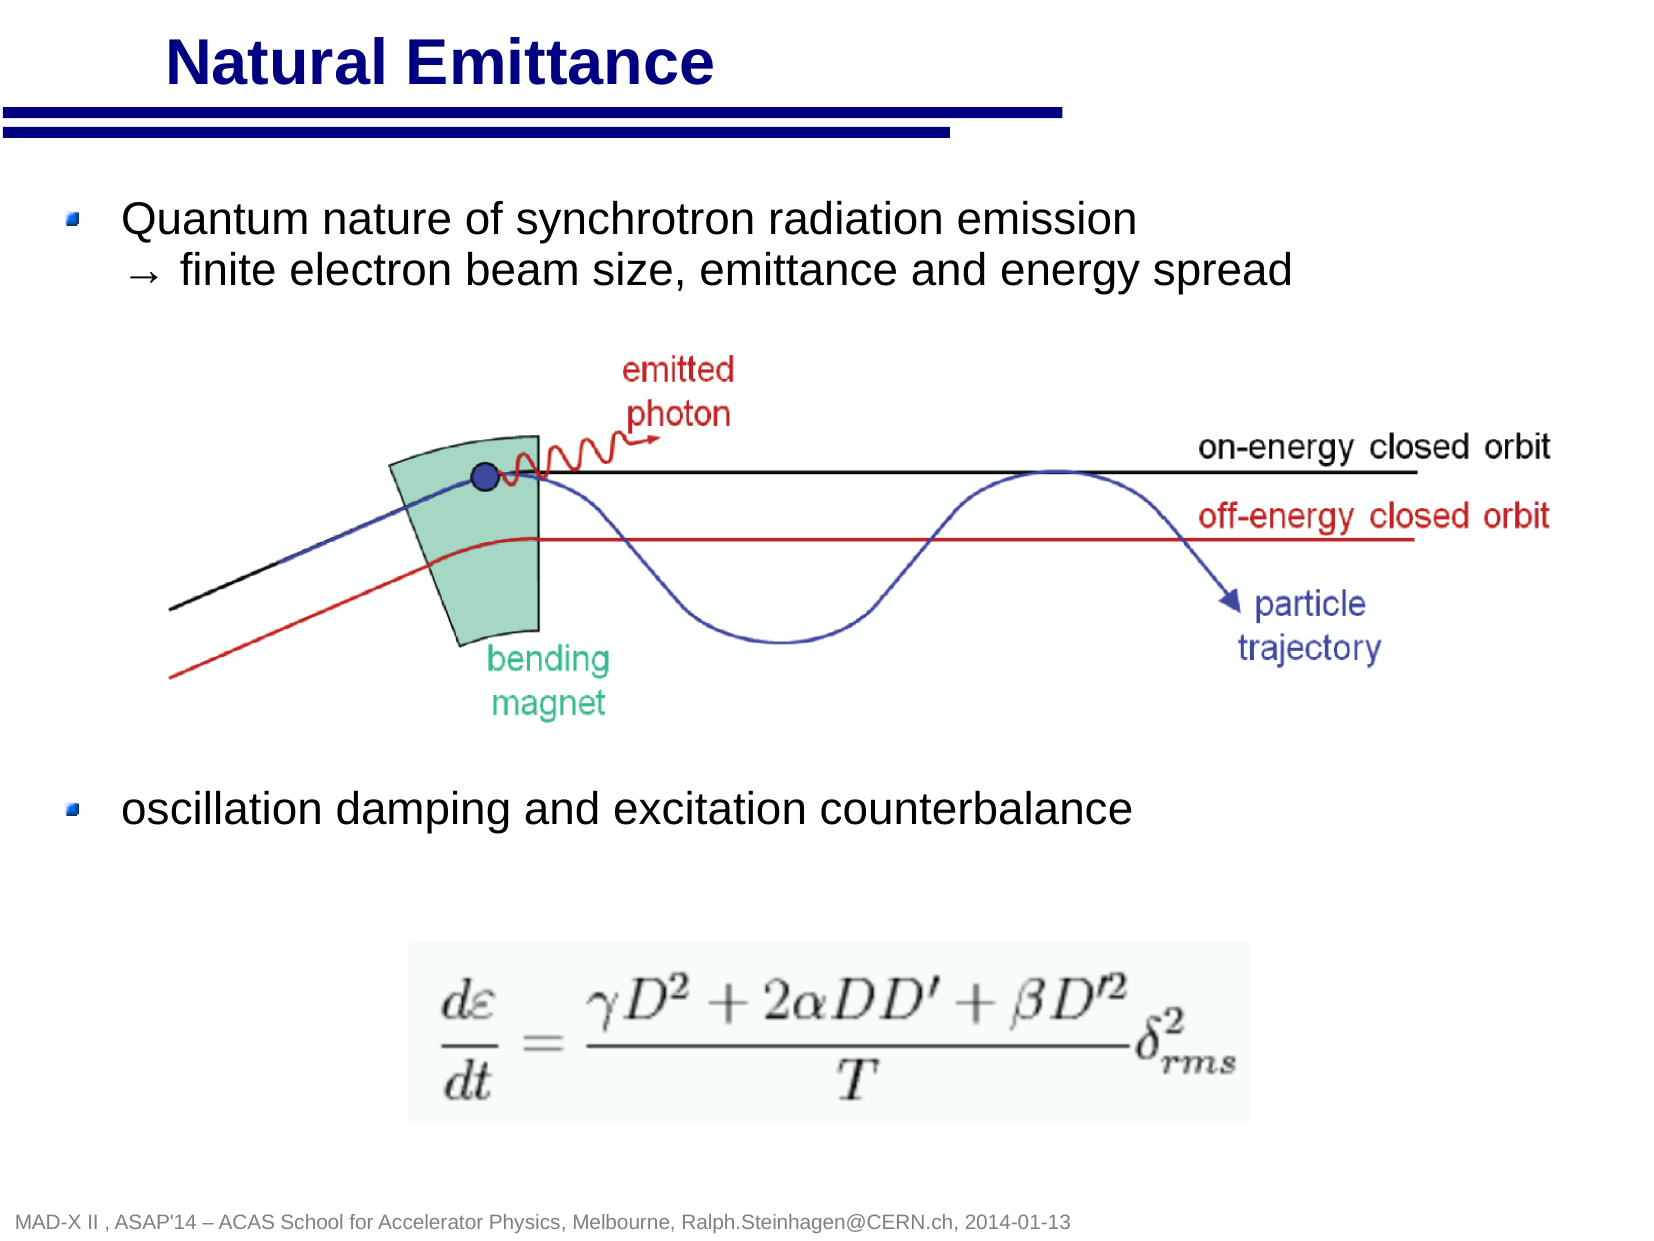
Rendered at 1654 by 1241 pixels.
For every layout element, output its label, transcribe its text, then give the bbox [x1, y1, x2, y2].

title Natural Emittance [165, 0, 1323, 124]
list Quantum nature of synchrotron radiation emission → finite electron beam size, emittance and energy spread oscillation damping and excitation counterbalance [65, 192, 1628, 1205]
